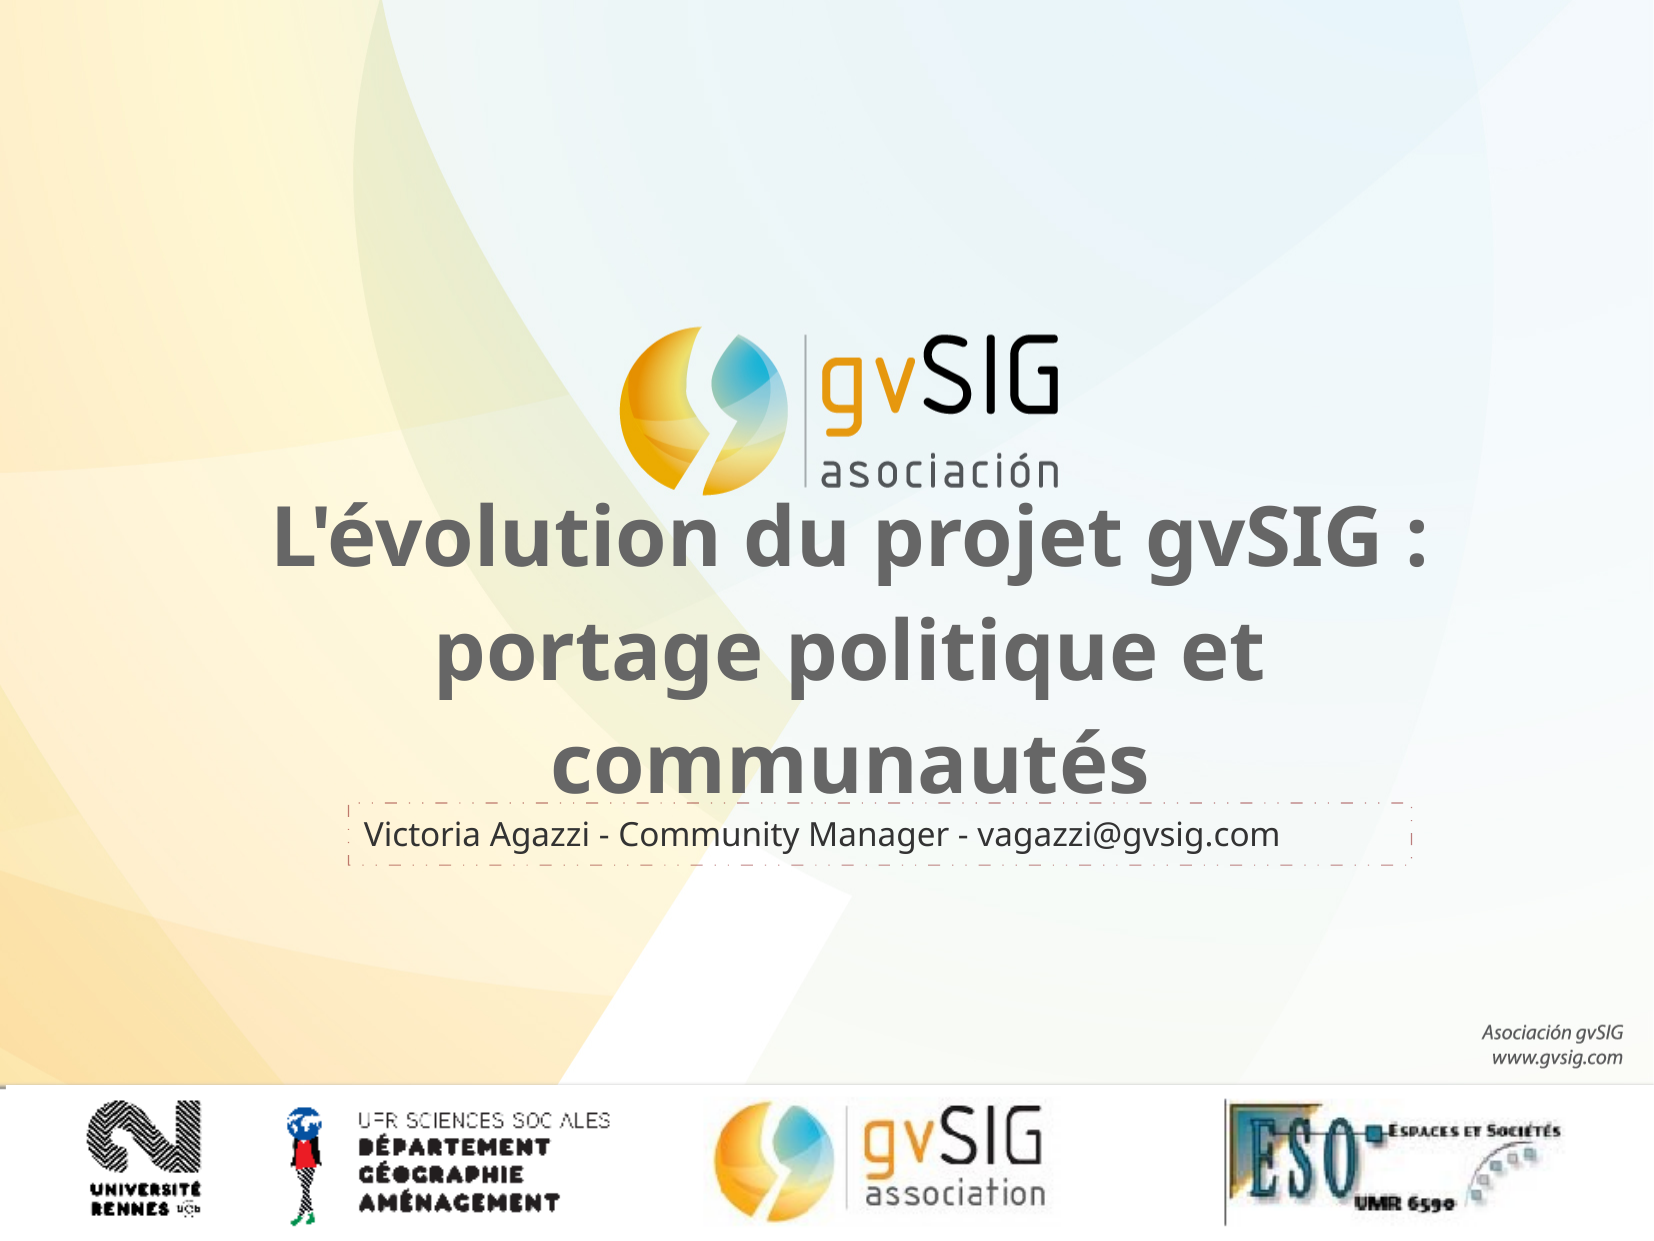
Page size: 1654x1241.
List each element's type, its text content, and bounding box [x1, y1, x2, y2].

picture [0, 0, 1654, 1241]
title L'évolution du projet gvSIG : portage politique et communautés [135, 502, 1565, 794]
text_box Victoria Agazzi - Community Manager - vagazzi@gvsig.com [348, 803, 1412, 866]
